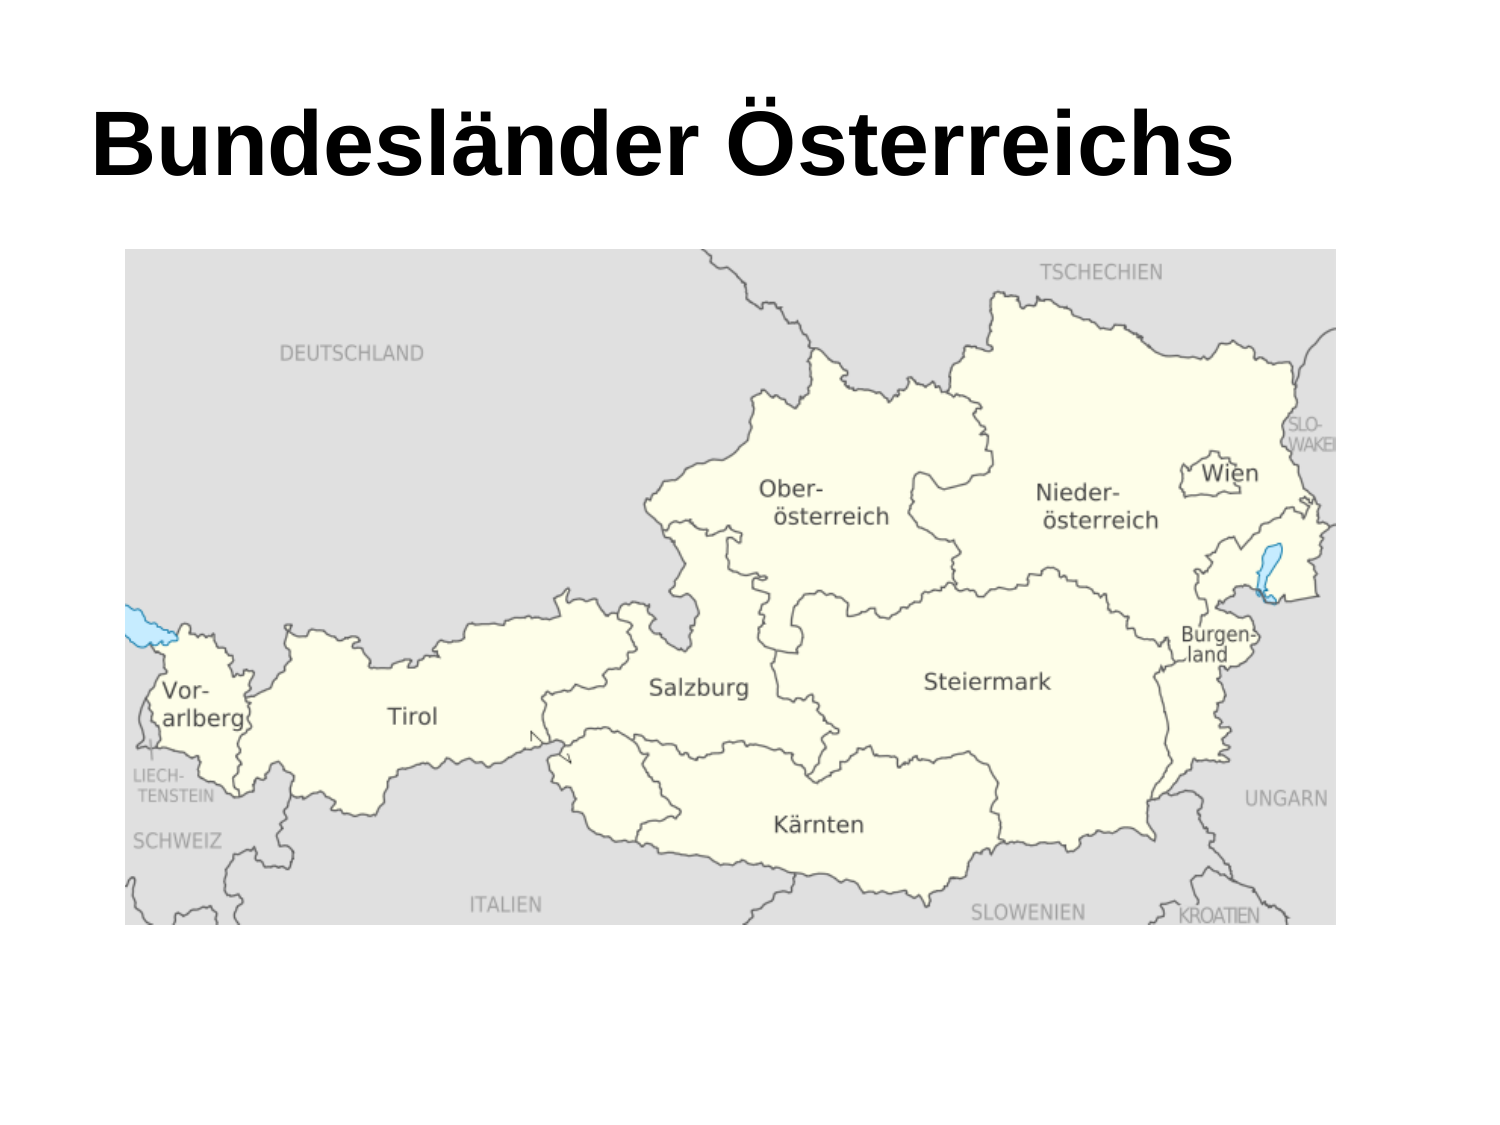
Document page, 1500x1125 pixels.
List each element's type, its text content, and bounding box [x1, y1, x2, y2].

picture [125, 249, 1336, 925]
title Bundesländer Österreichs [75, 45, 1426, 233]
